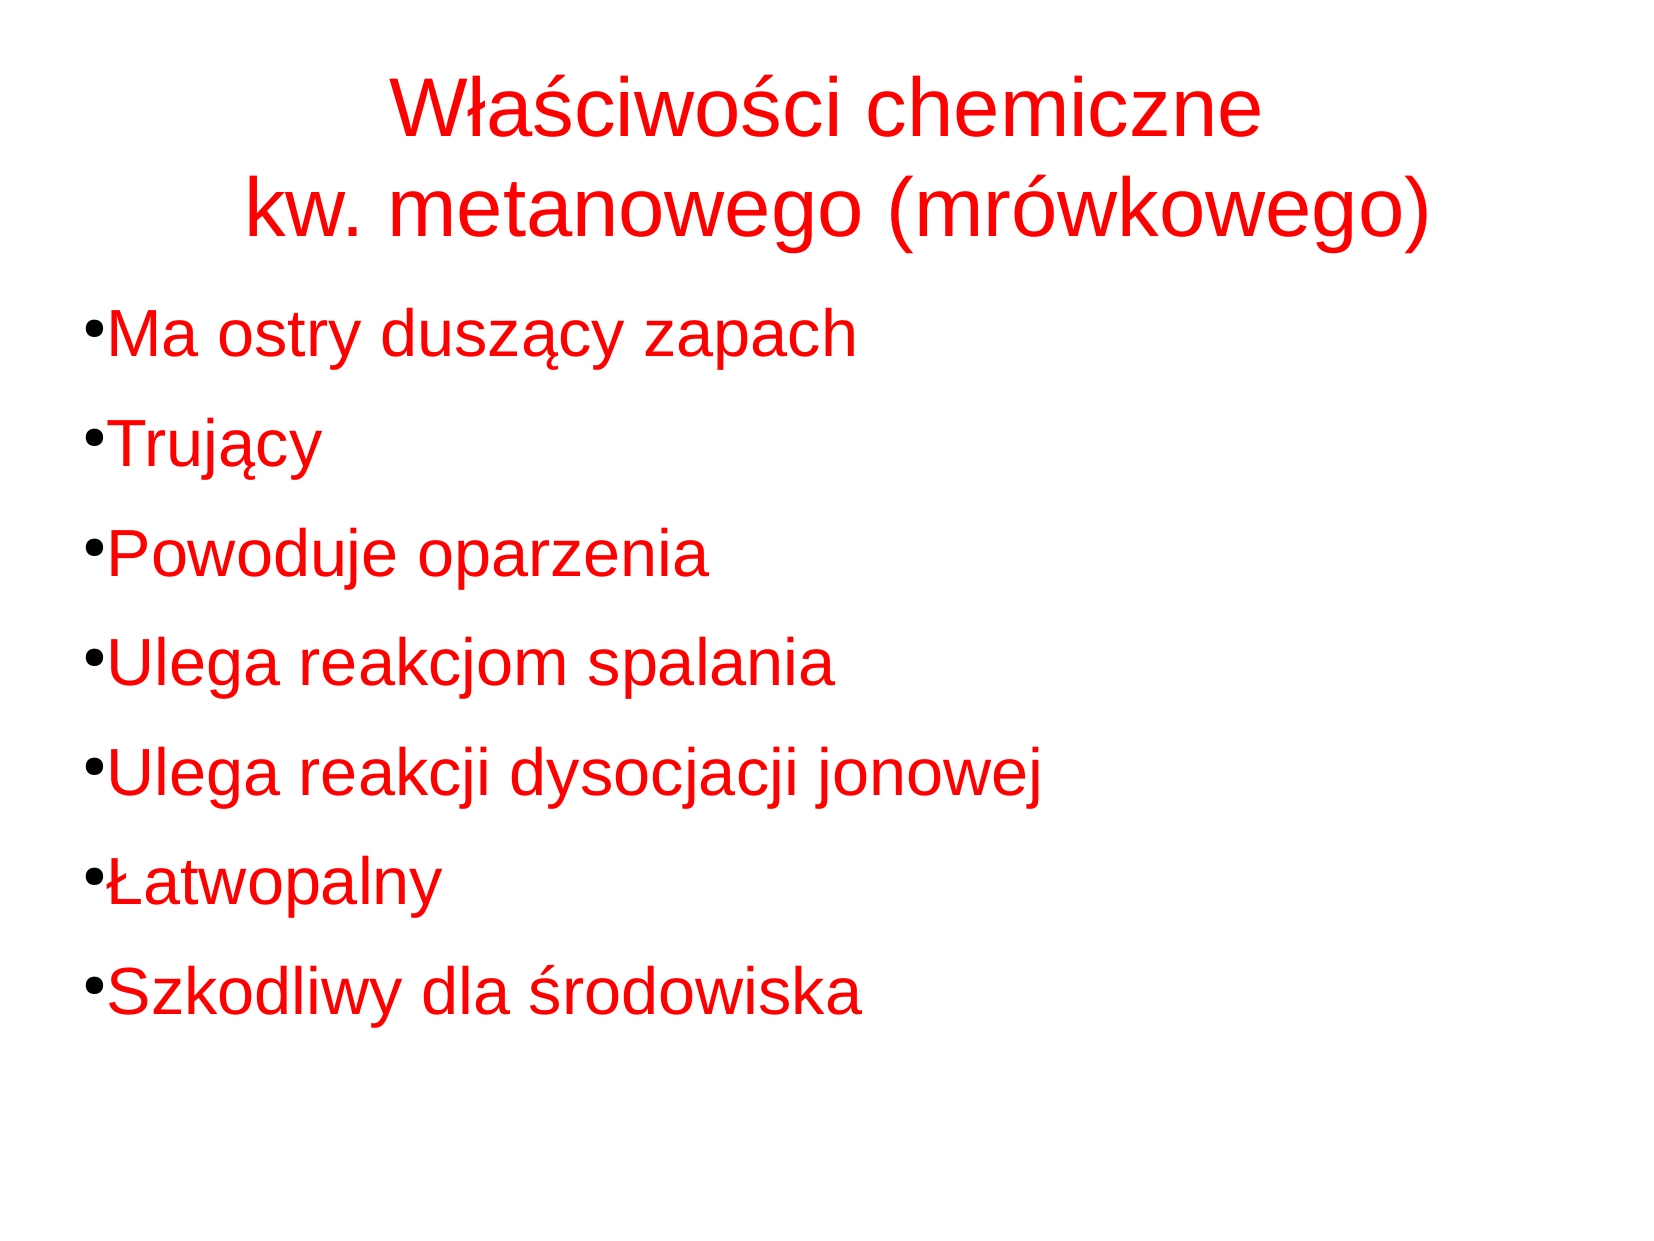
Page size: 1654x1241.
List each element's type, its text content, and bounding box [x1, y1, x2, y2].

list Ma ostry duszący zapach Trujący Powoduje oparzenia Ulega reakcjom spalania Ulega reakcji dysocjacji jonowej Łatwopalny Szkodliwy dla środowiska [82, 290, 1571, 1109]
title Właściwości chemiczne kw. metanowego (mrówkowego) [82, 49, 1571, 257]
